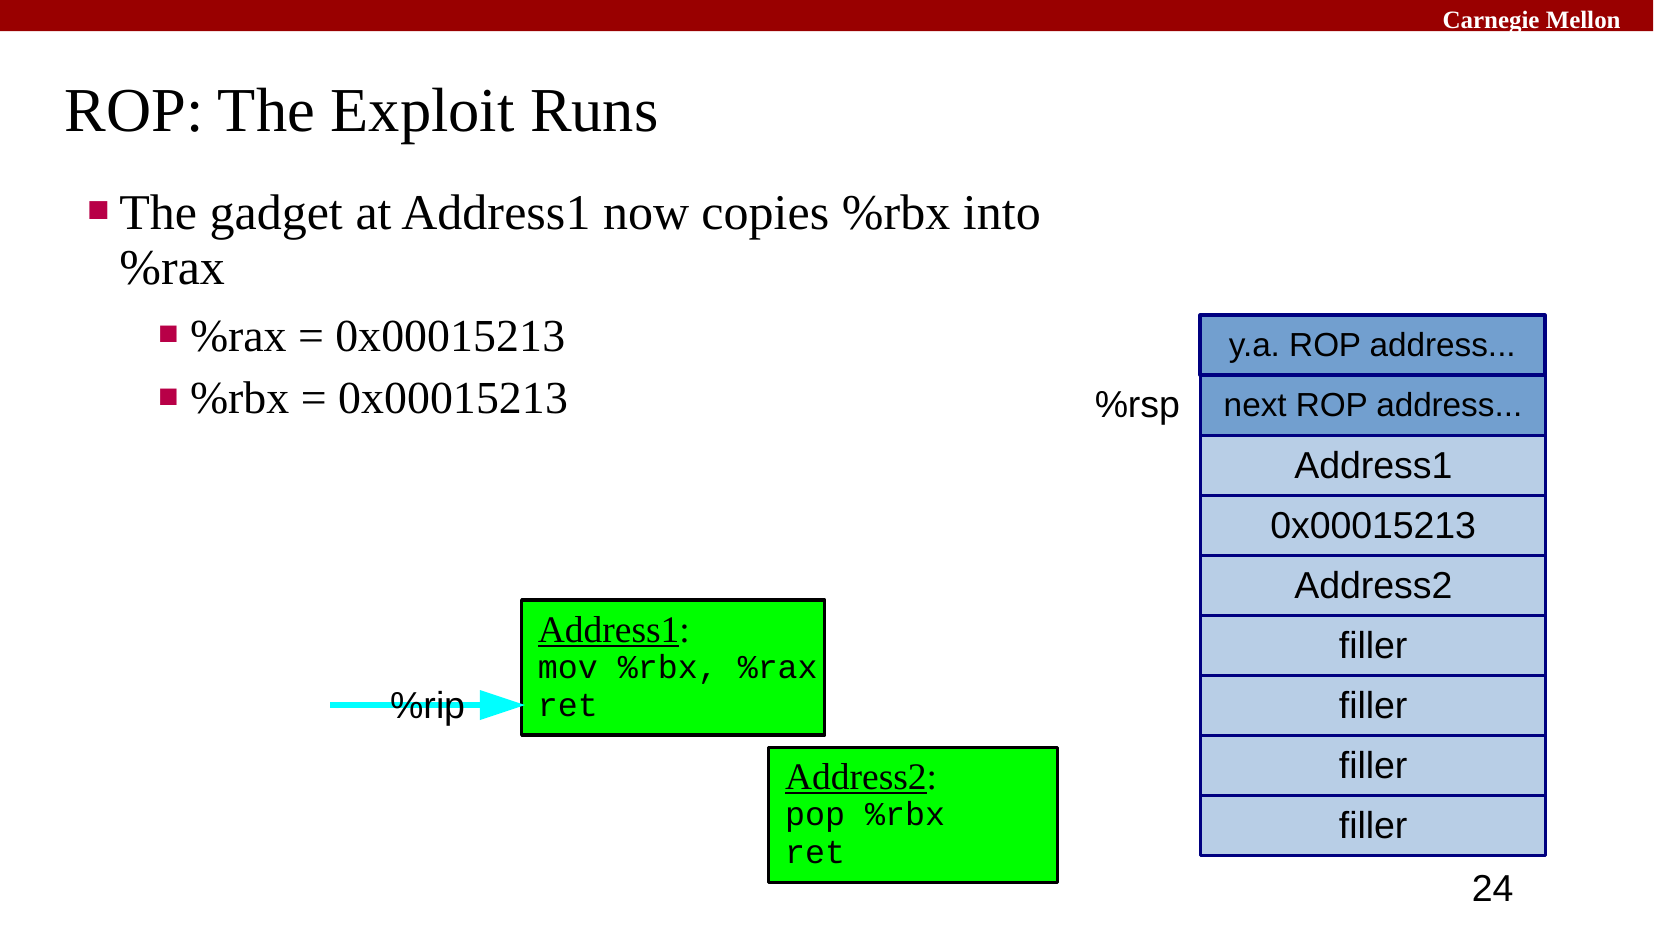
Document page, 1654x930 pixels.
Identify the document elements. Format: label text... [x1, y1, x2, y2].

text_box %rsp [1080, 376, 1201, 437]
text_box y.a. ROP address... [1200, 315, 1546, 376]
text_box filler [1200, 796, 1546, 856]
text_box next ROP address... [1201, 376, 1546, 436]
text_box filler [1200, 736, 1546, 796]
title ROP: The Exploit Runs [64, 58, 1040, 163]
text_box Address2: pop %rbx ret [768, 747, 1058, 883]
text_box filler [1200, 616, 1546, 676]
text_box Address1: mov %rbx, %rax ret [521, 600, 825, 736]
text_box filler [1200, 676, 1546, 736]
list The gadget at Address1 now copies %rbx into %rax %rax = 0x00015213 %rbx = 0x00015213 [71, 184, 1047, 859]
text_box Address2 [1200, 556, 1546, 616]
text_box 0x00015213 [1200, 496, 1546, 556]
text_box Address1 [1200, 436, 1546, 496]
